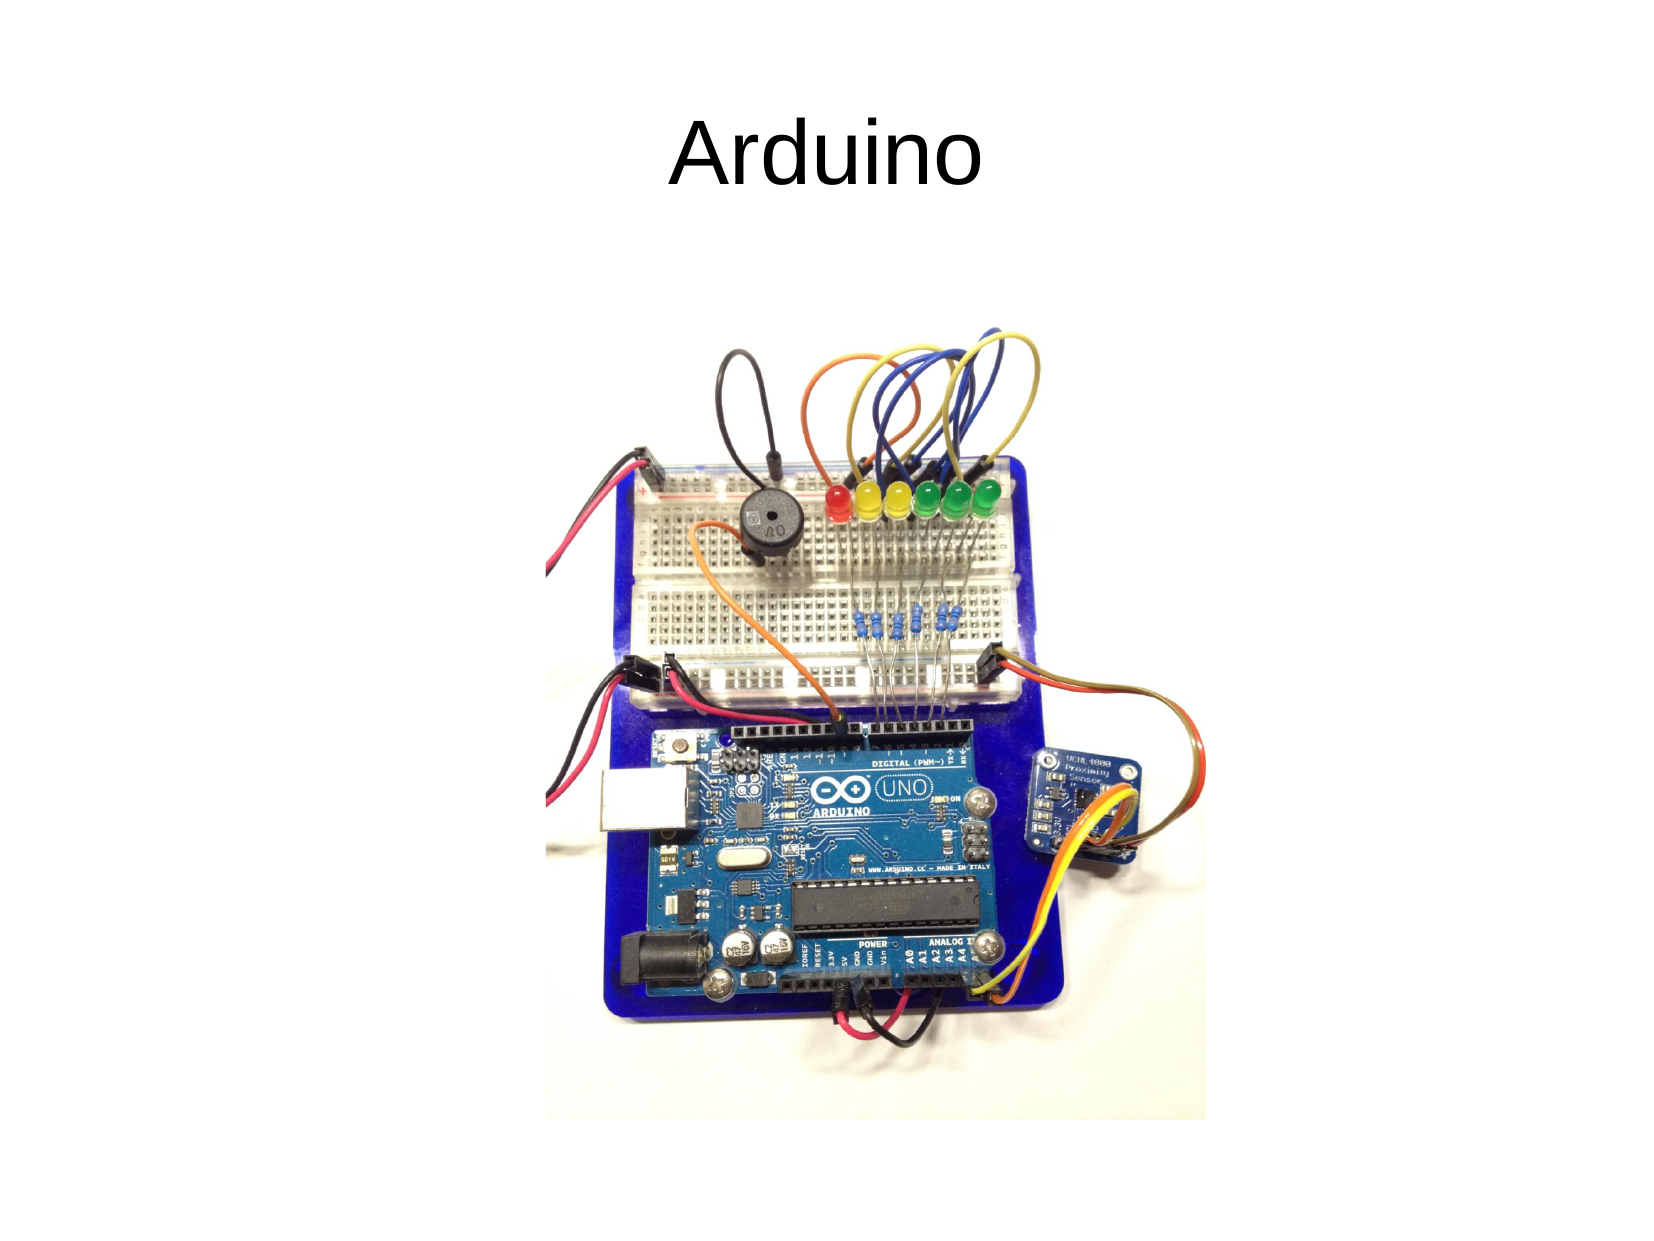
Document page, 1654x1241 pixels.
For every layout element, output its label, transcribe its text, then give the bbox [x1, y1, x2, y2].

picture [545, 264, 1206, 1120]
title Arduino [82, 49, 1571, 257]
